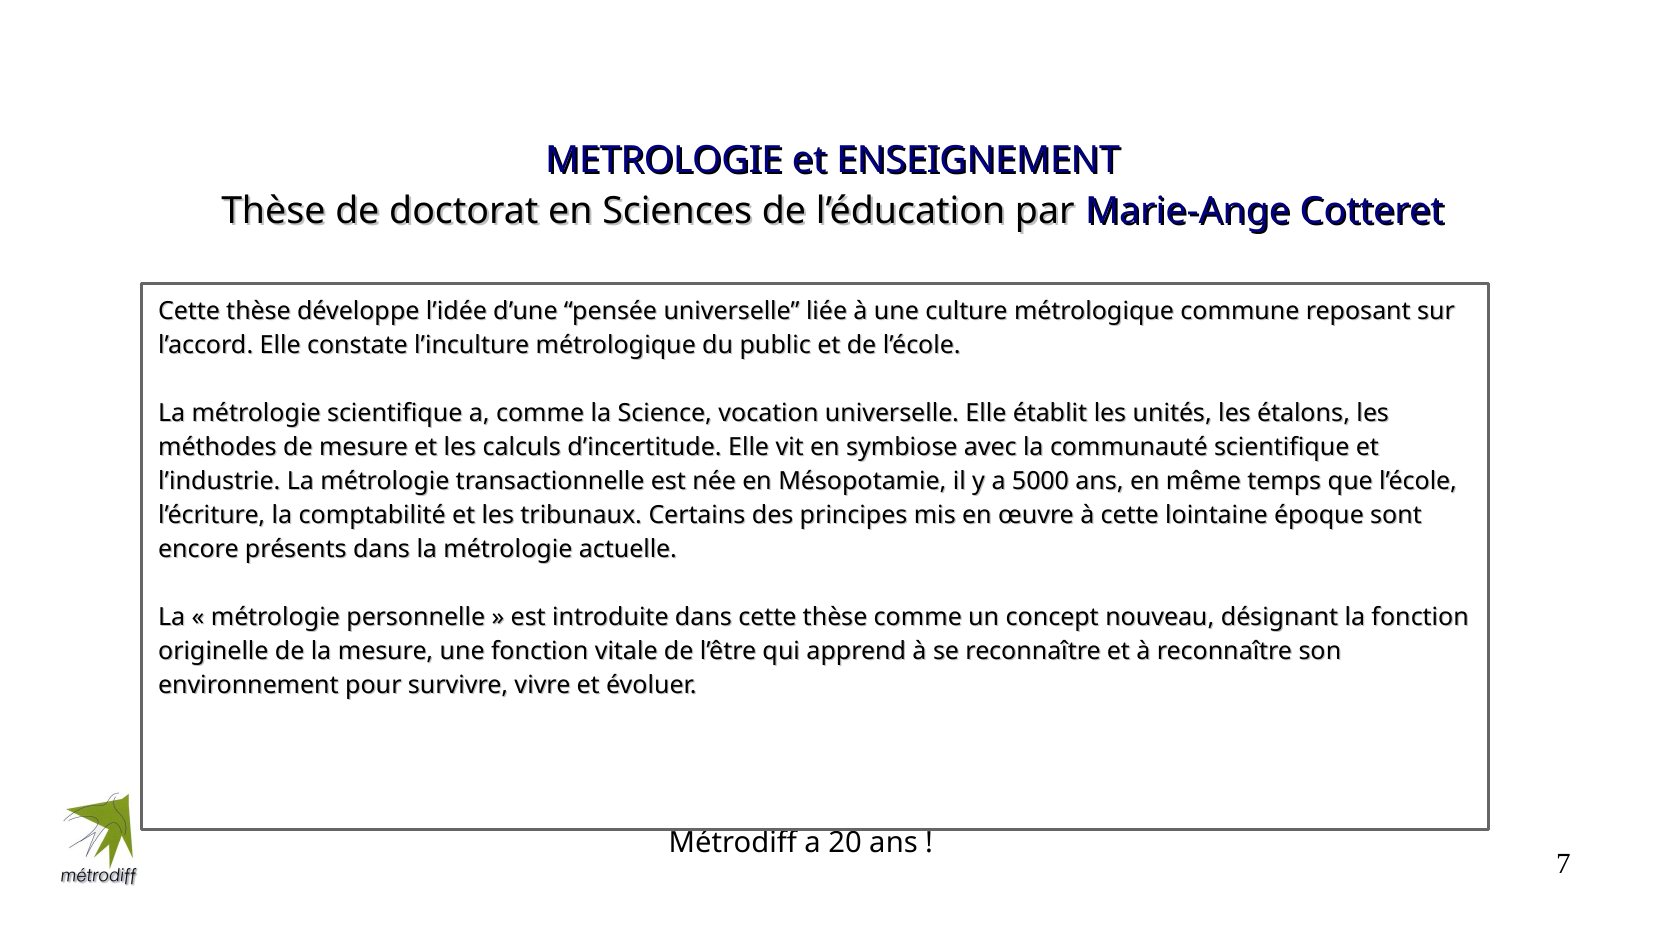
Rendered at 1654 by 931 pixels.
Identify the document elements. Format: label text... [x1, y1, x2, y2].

text_box Cette thèse développe l’idée d’une “pensée universelle” liée à une culture métrologique commune reposant sur l’accord. Elle constate l’inculture métrologique du public et de l’école. La métrologie scientifique a, comme la Science, vocation universelle. Elle établit les unités, les étalons, les méthodes de mesure et les calculs d’incertitude. Elle vit en symbiose avec la communauté scientifique et l’industrie. La métrologie transactionnelle est née en Mésopotamie, il y a 5000 ans, en même temps que l’école, l’écriture, la comptabilité et les tribunaux. Certains des principes mis en œuvre à cette lointaine époque sont encore présents dans la métrologie actuelle. La « métrologie personnelle » est introduite dans cette thèse comme un concept nouveau, désignant la fonction originelle de la mesure, une fonction vitale de l’être qui apprend à se reconnaître et à reconnaître son environnement pour survivre, vivre et évoluer. [141, 283, 1489, 830]
text_box METROLOGIE et ENSEIGNEMENT Thèse de doctorat en Sciences de l’éducation par Marie-Ange Cotteret [177, 125, 1489, 327]
picture [51, 791, 154, 892]
